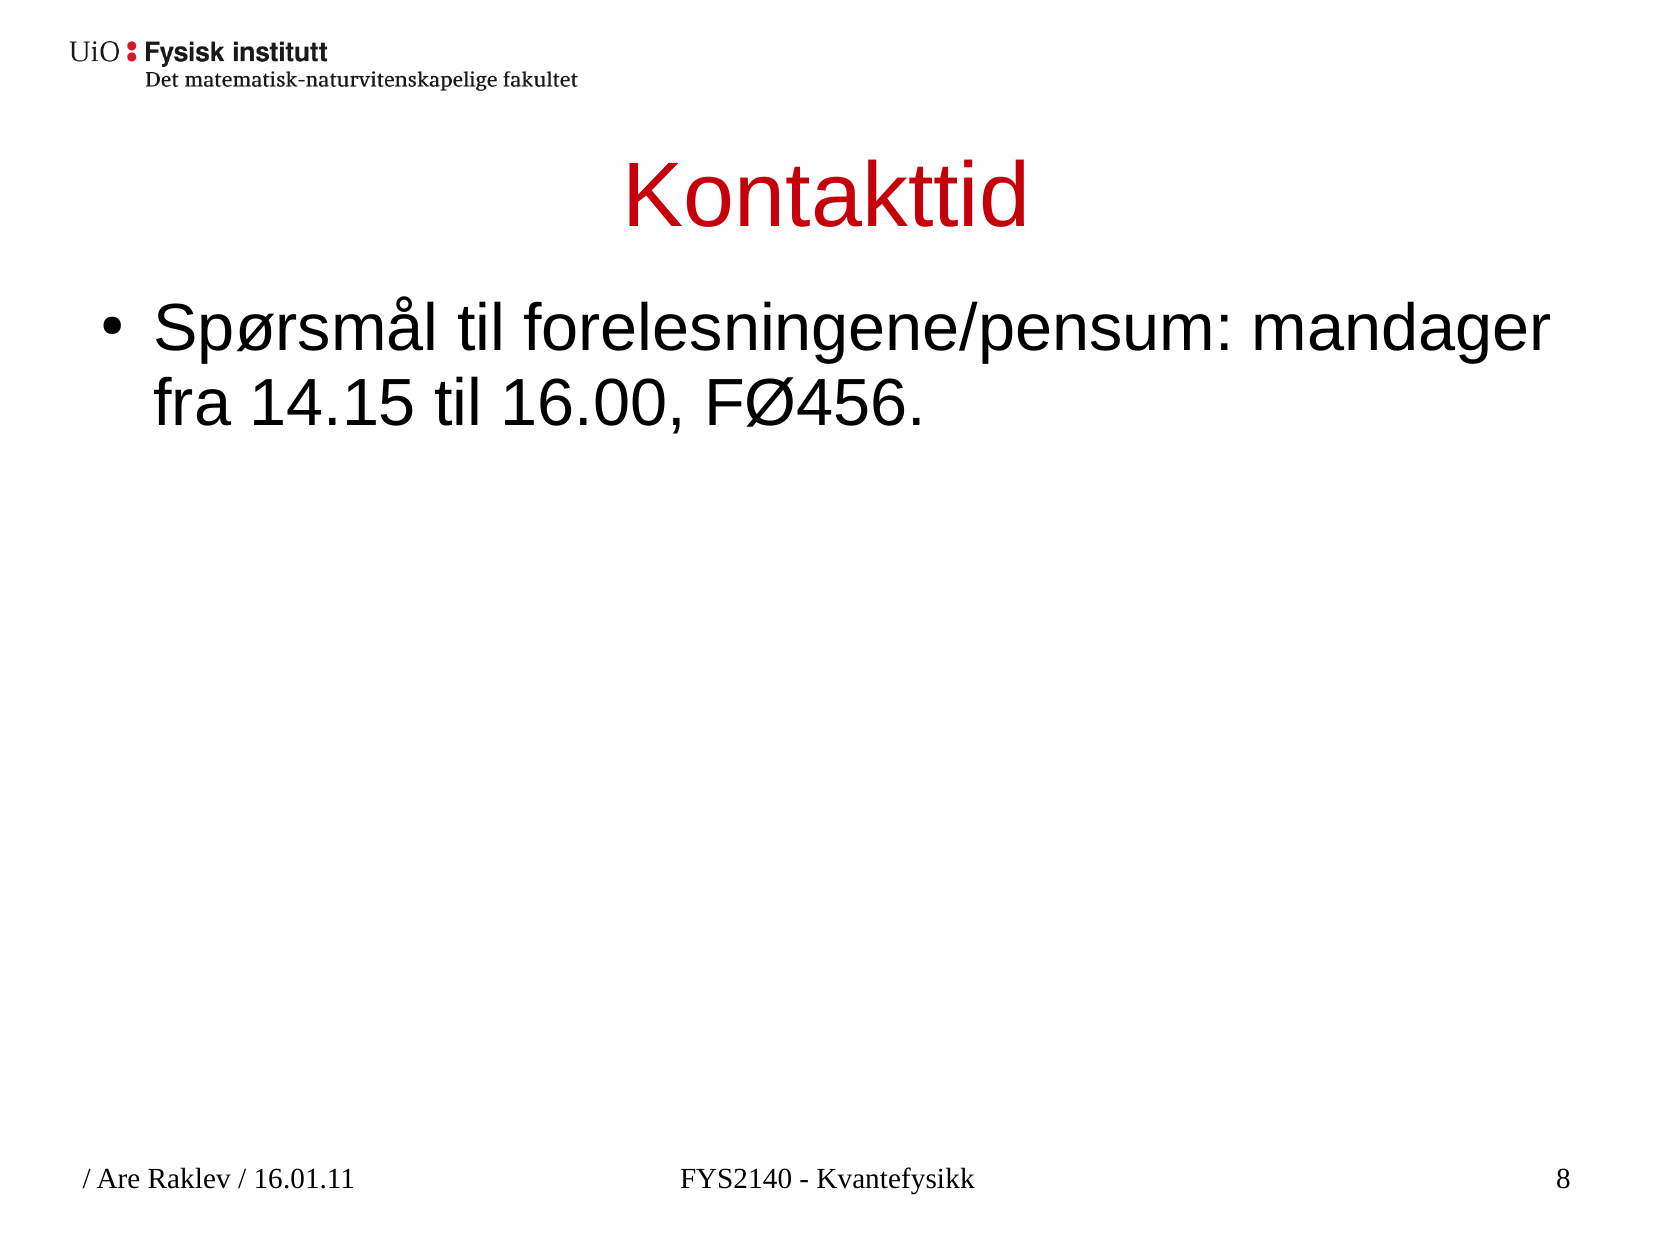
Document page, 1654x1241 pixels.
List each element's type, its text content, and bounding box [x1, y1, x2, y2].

list Spørsmål til forelesningene/pensum: mandager fra 14.15 til 16.00, FØ456. [82, 290, 1571, 1094]
picture [68, 37, 581, 93]
title Kontakttid [82, 90, 1571, 290]
